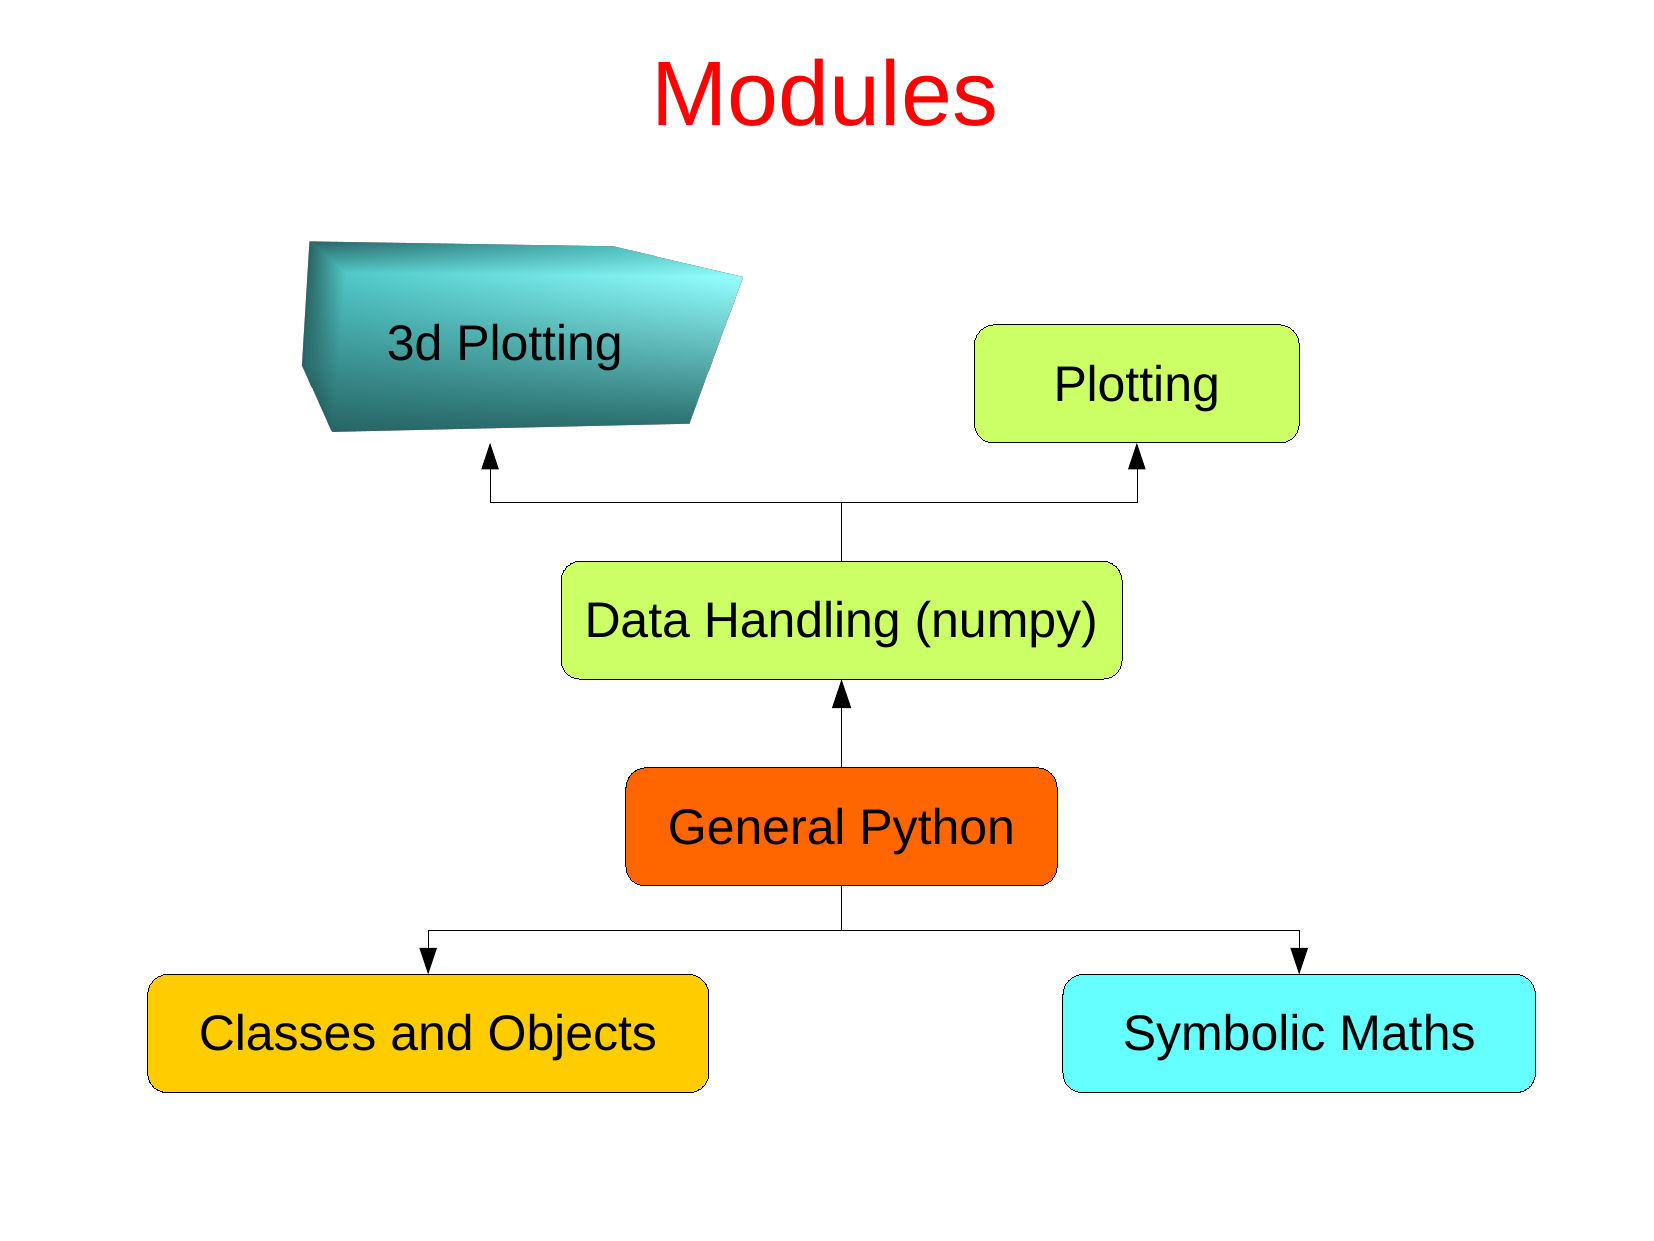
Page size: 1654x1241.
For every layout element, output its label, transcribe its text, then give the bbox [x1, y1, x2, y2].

text_box General Python [625, 767, 1058, 886]
text_box Plotting [974, 324, 1300, 443]
text_box Data Handling (numpy) [561, 561, 1123, 680]
text_box Classes and Objects [147, 974, 709, 1093]
text_box 3d Plotting [372, 307, 668, 378]
text_box Modules [37, 37, 1613, 151]
text_box Symbolic Maths [1062, 974, 1536, 1093]
